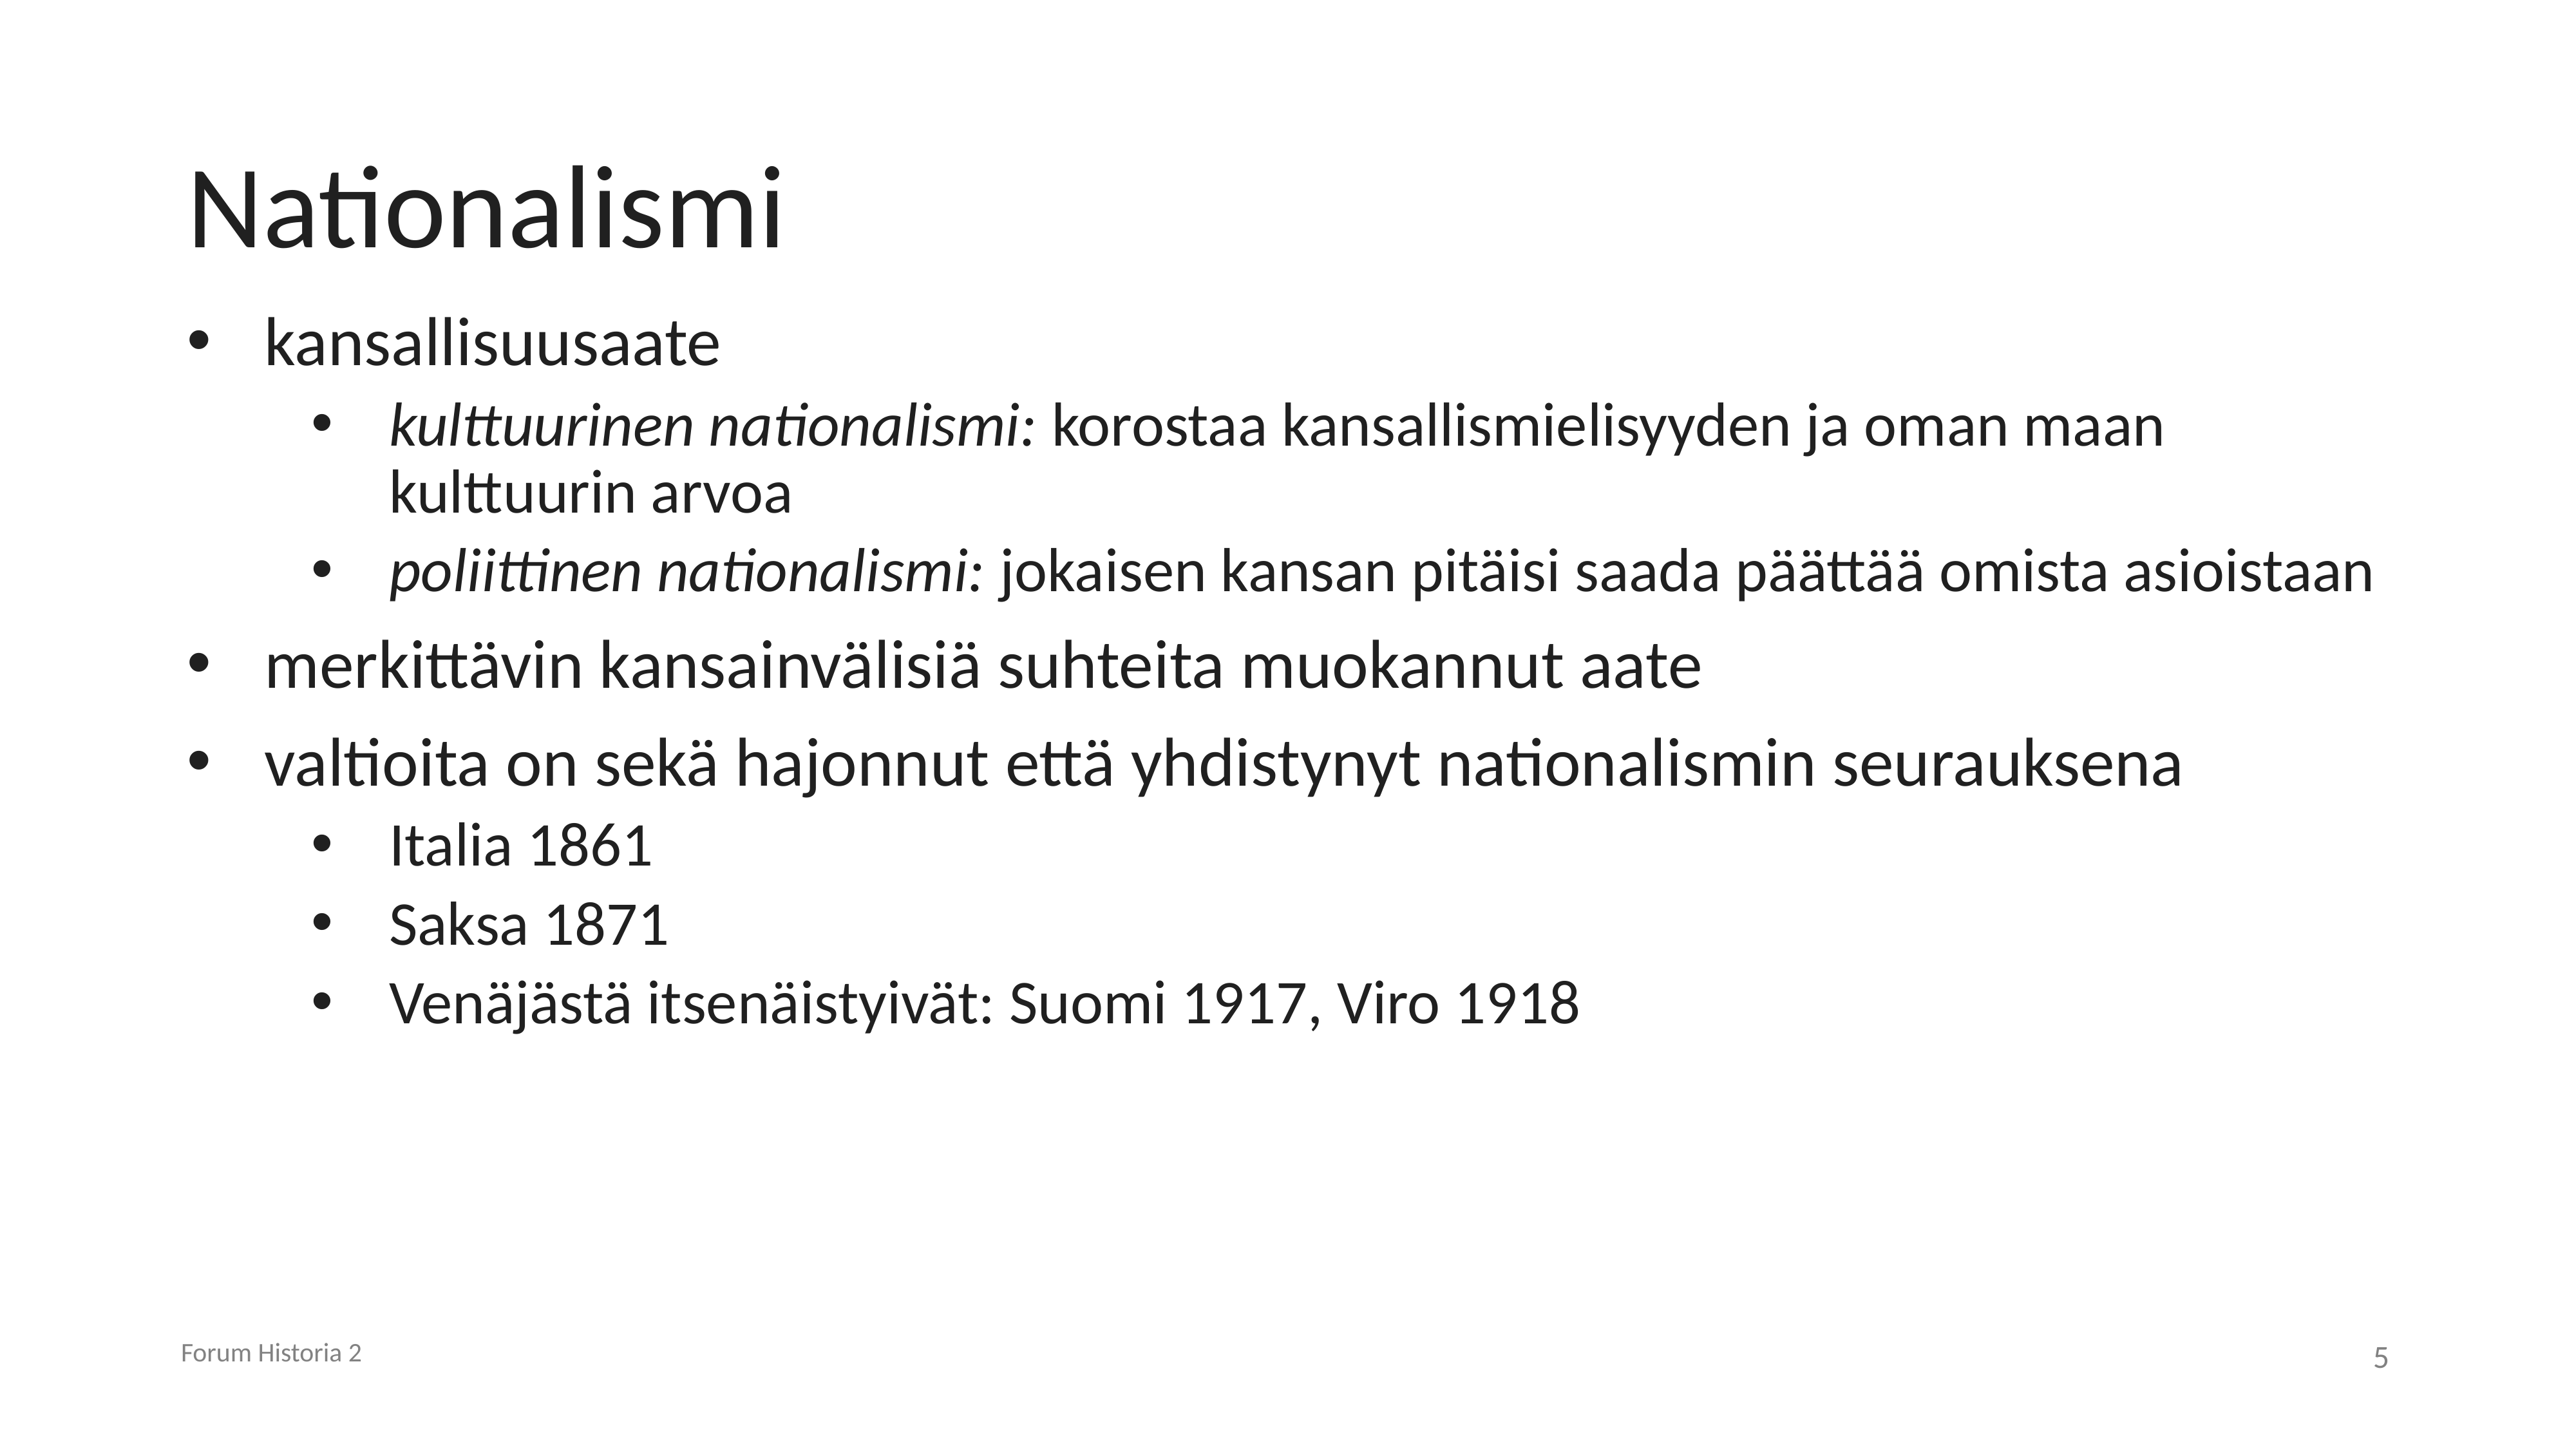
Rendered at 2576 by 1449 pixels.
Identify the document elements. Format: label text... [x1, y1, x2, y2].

slide_number <numero> [1819, 1302, 2399, 1380]
footer Forum Historia 2 [171, 1294, 1041, 1372]
title Nationalismi [177, 69, 2399, 350]
list kansallisuusaate kulttuurinen nationalismi: korostaa kansallismielisyyden ja oman maan kulttuurin arvoa poliittinen nationalismi: jokaisen kansan pitäisi saada päättää omista asioistaan merkittävin kansainvälisiä suhteita muokannut aate valtioita on sekä hajonnut että yhdistynyt nationalismin seurauksena Italia 1861 Saksa 1871 Venäjästä itsenäistyivät: Suomi 1917, Viro 1918 [177, 350, 2399, 1247]
